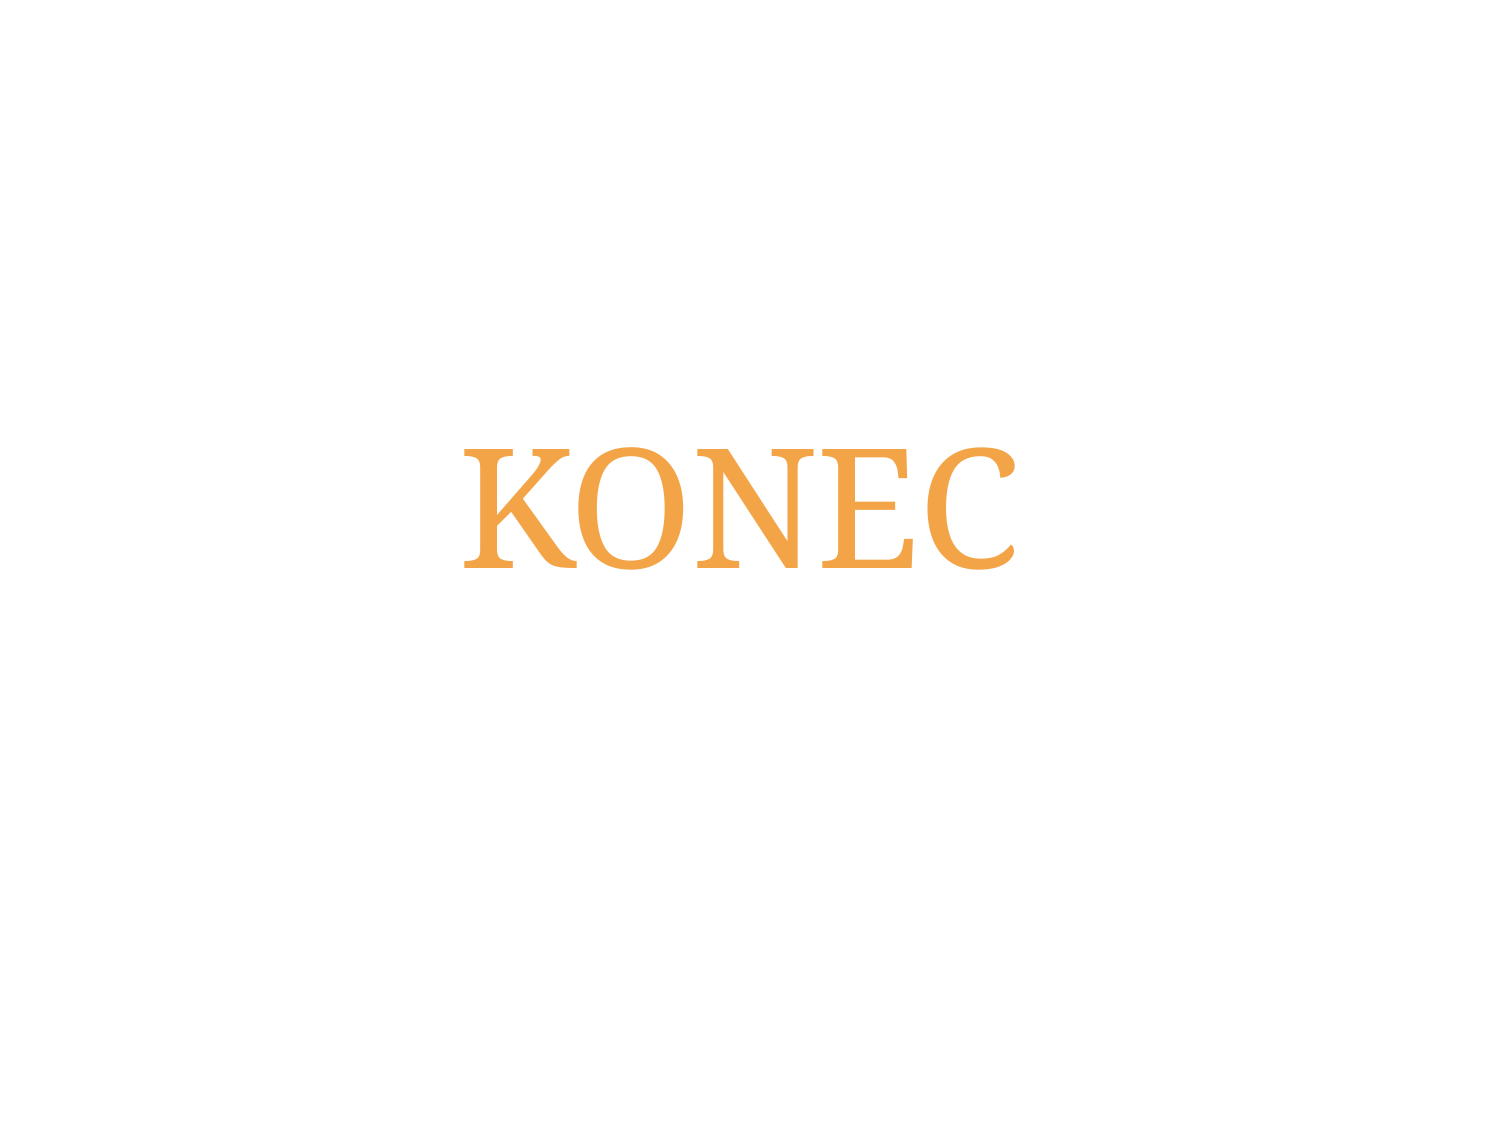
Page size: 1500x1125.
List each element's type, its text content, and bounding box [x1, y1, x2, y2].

title KONEC [64, 408, 1415, 609]
